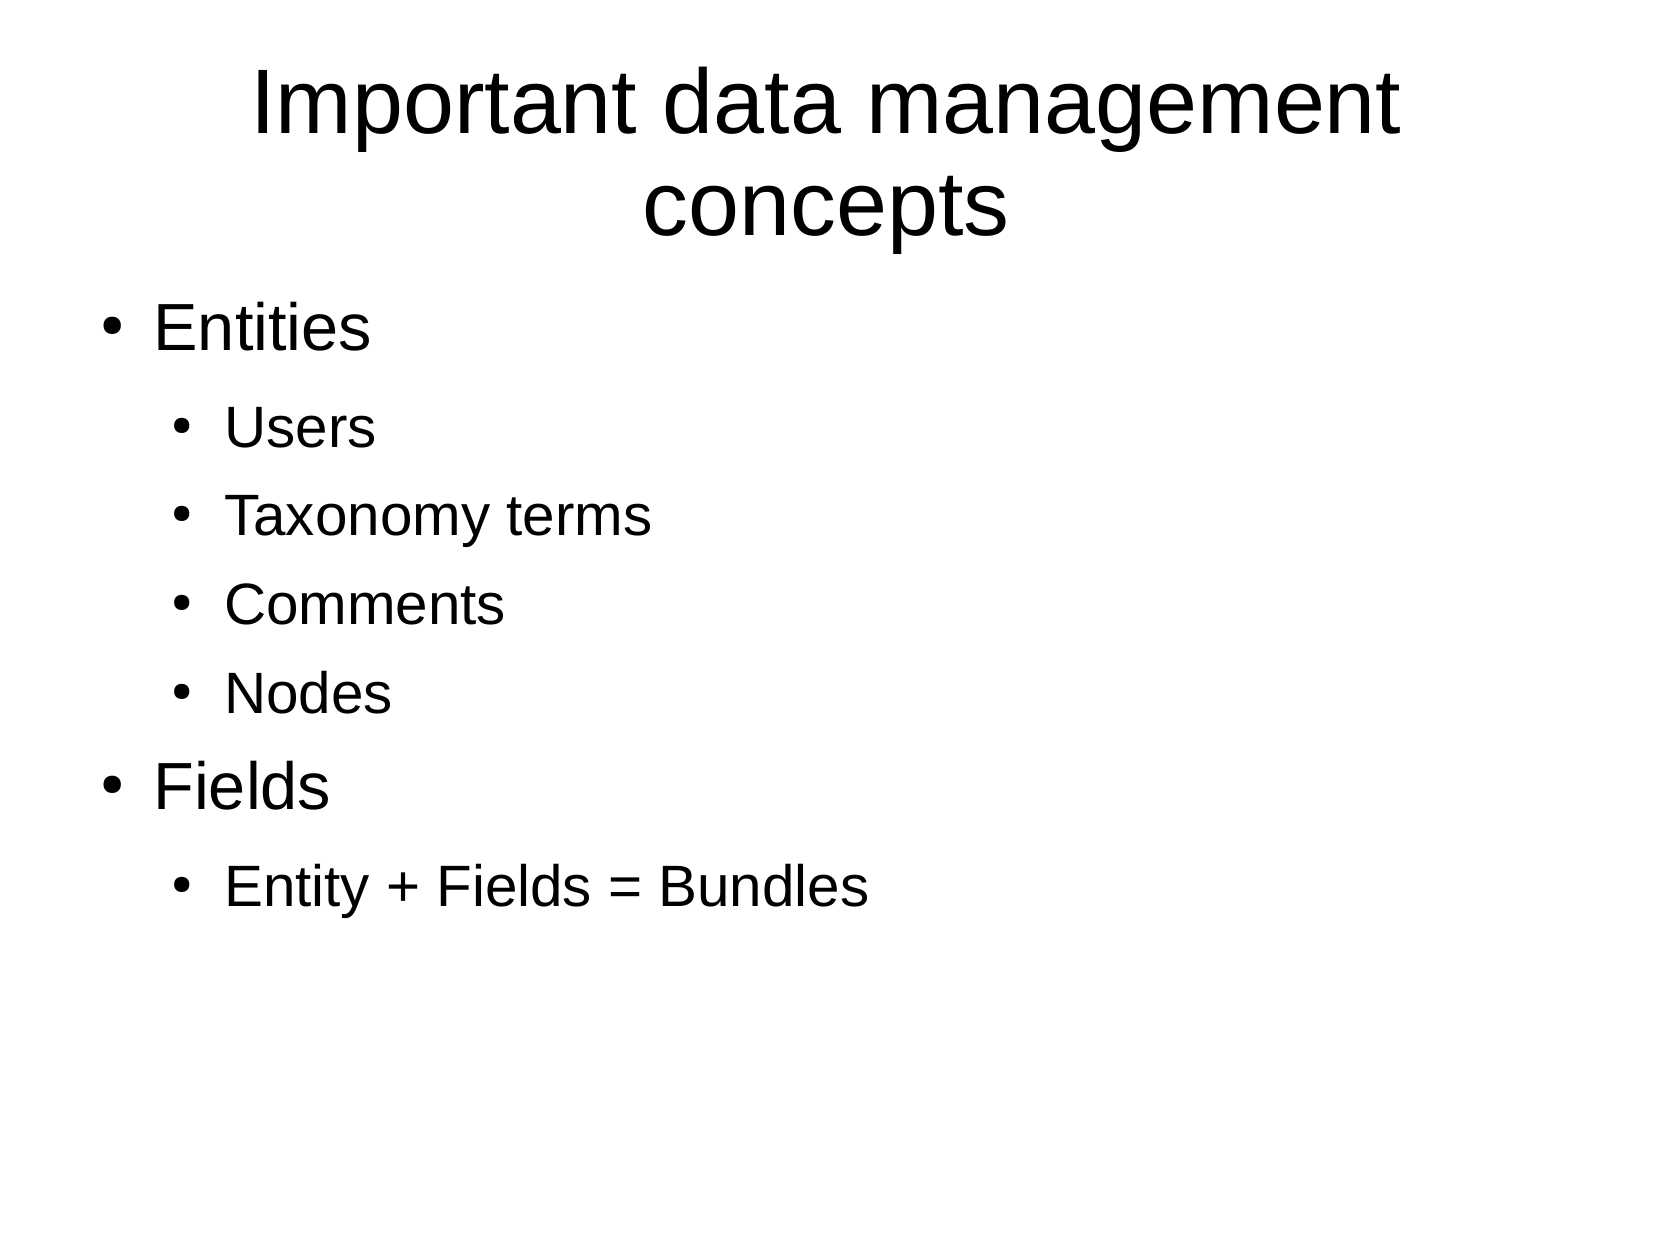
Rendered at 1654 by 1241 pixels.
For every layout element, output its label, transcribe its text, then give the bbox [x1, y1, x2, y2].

list Entities Users Taxonomy terms Comments Nodes Fields Entity + Fields = Bundles [82, 290, 1571, 1109]
title Important data management concepts [82, 49, 1571, 257]
